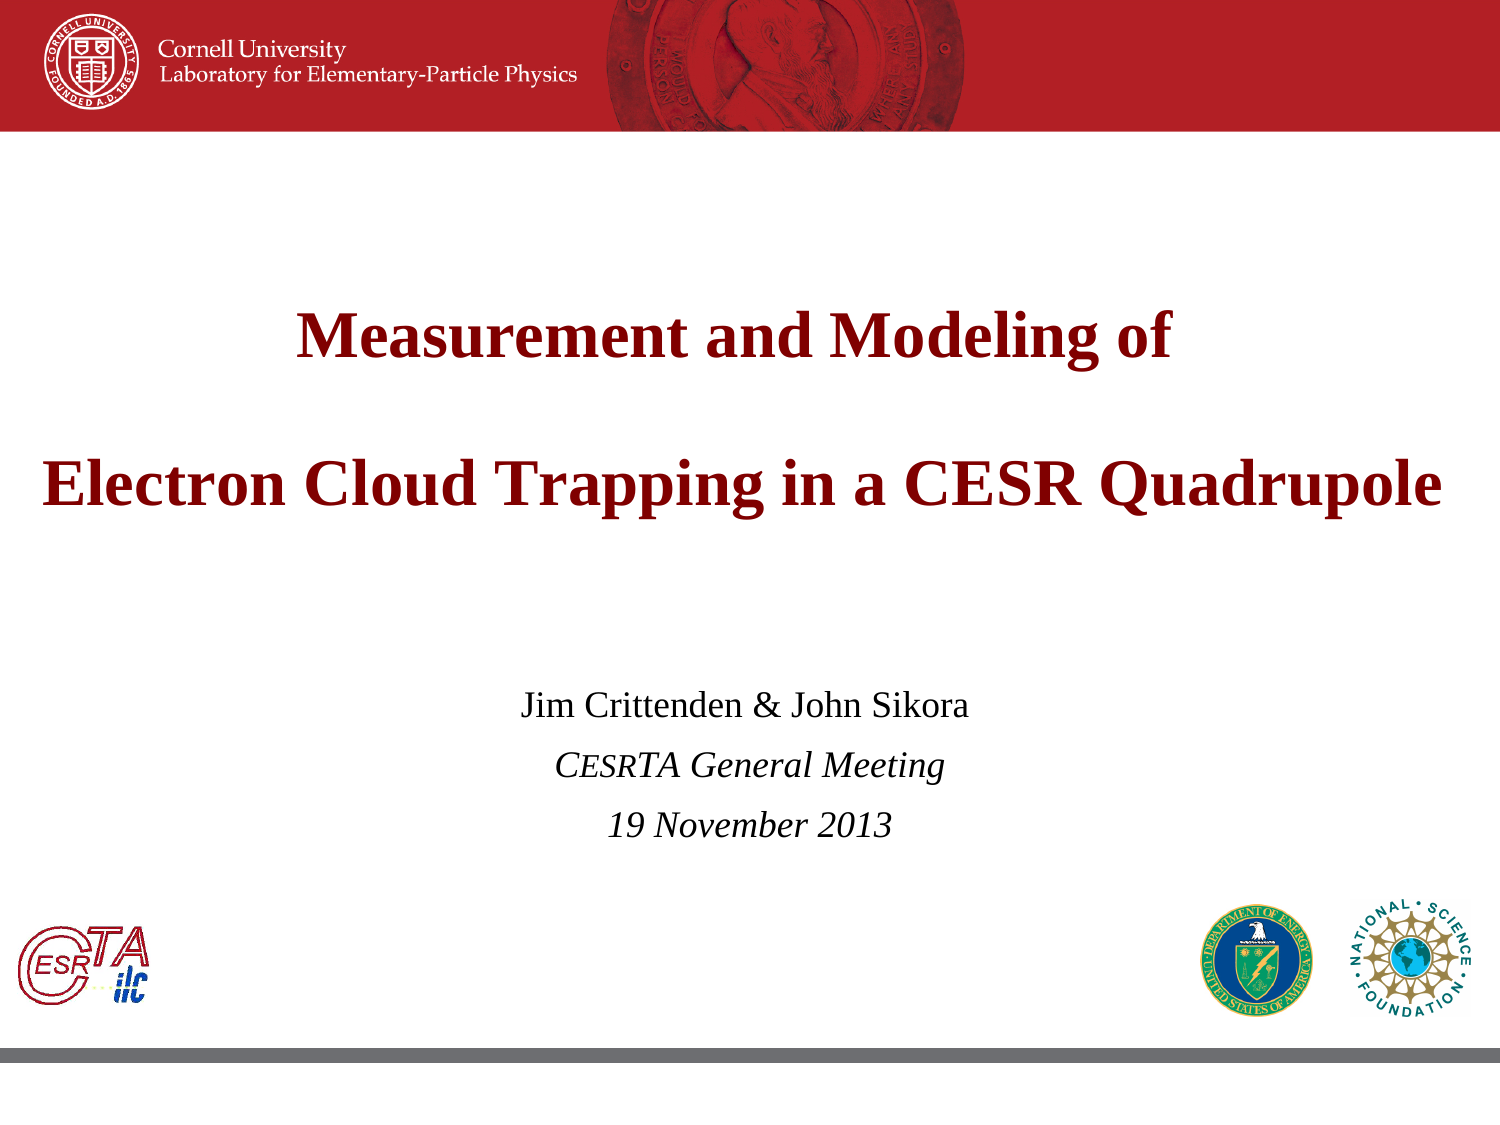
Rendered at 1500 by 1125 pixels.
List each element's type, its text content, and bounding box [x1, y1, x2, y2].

picture [0, 0, 1500, 132]
picture [1200, 904, 1313, 1017]
subtitle Jim Crittenden & John Sikora CESRTA General Meeting 19 November 2013 [300, 675, 1201, 852]
picture [1350, 899, 1471, 1017]
title Measurement and Modeling of Electron Cloud Trapping in a CESR Quadrupole [0, 289, 1494, 593]
picture [8, 899, 151, 1036]
